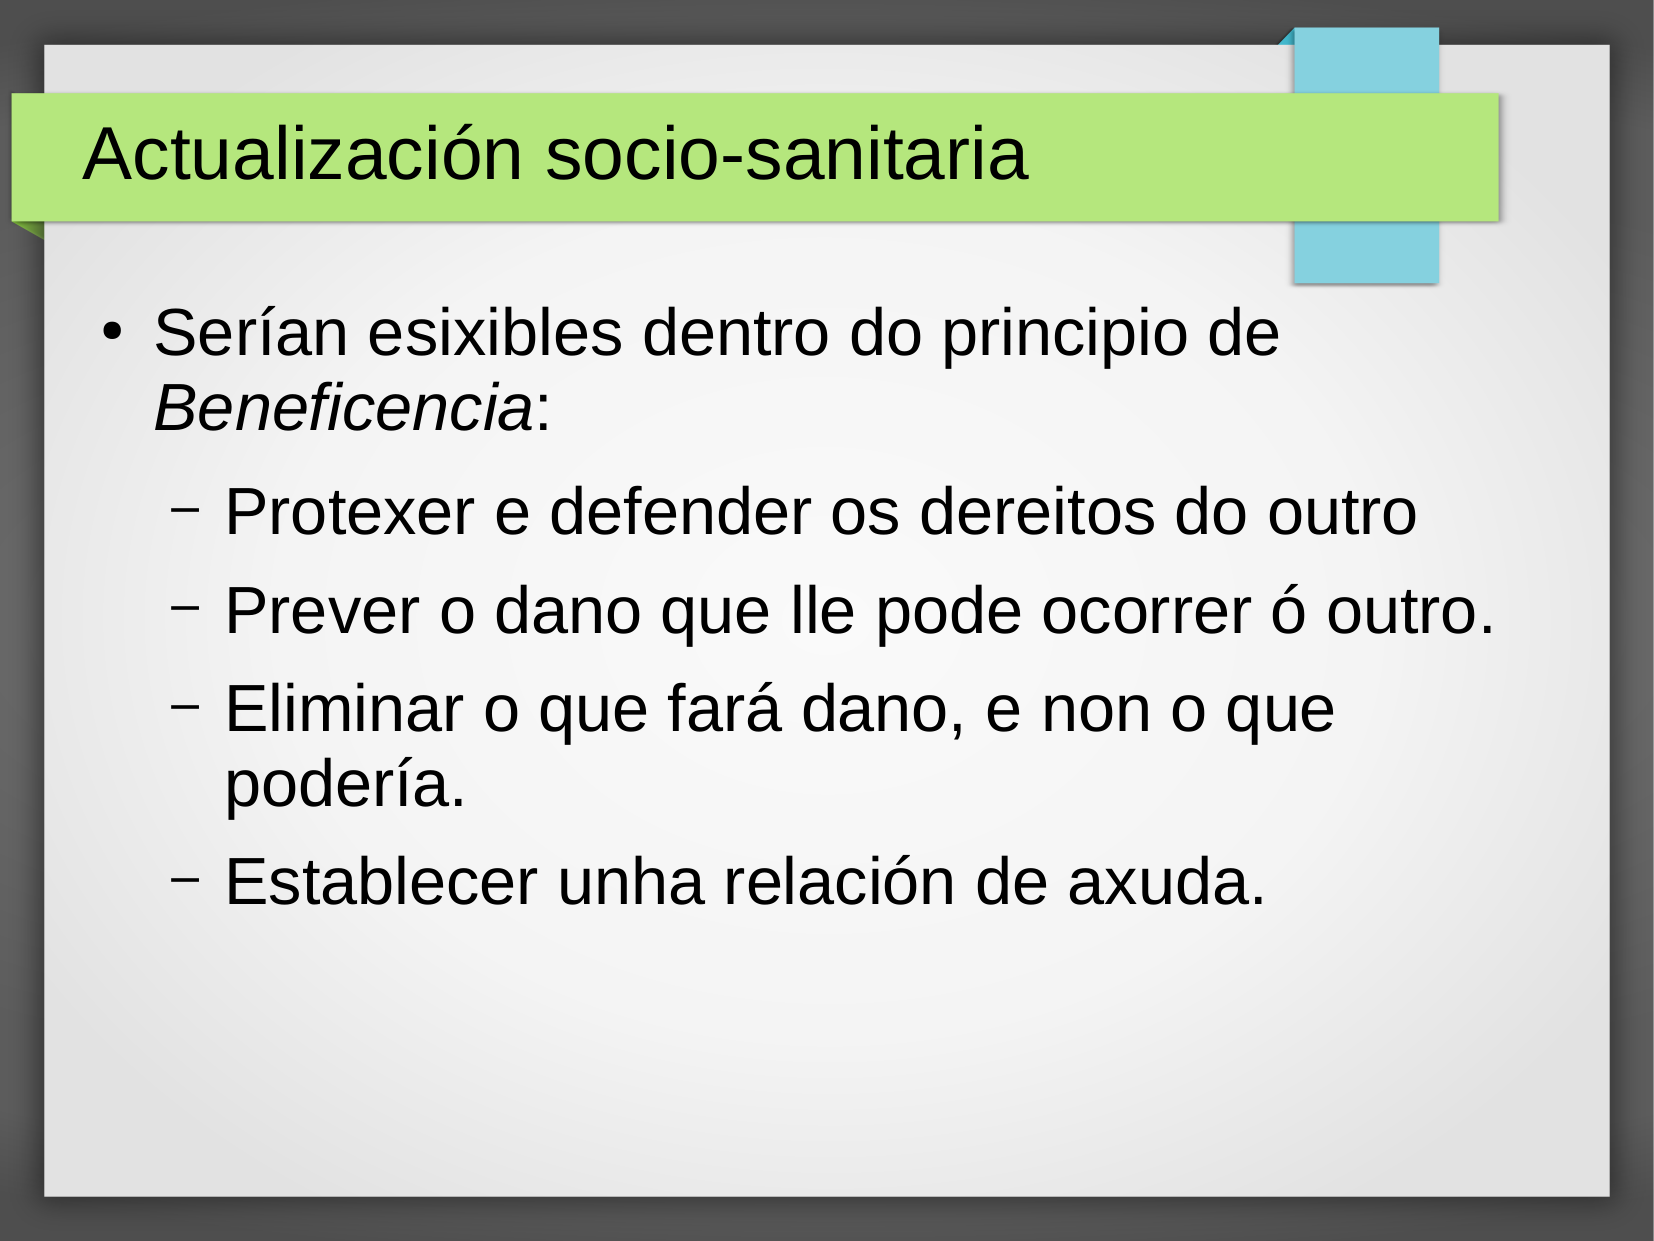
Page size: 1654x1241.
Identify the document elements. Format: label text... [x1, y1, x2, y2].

title Actualización socio-sanitaria [82, 94, 1264, 213]
list Serían esixibles dentro do principio de Beneficencia: Protexer e defender os dereitos do outro Prever o dano que lle pode ocorrer ó outro. Eliminar o que fará dano, e non o que podería. Establecer unha relación de axuda. [82, 295, 1571, 1015]
picture [0, 0, 1654, 1241]
